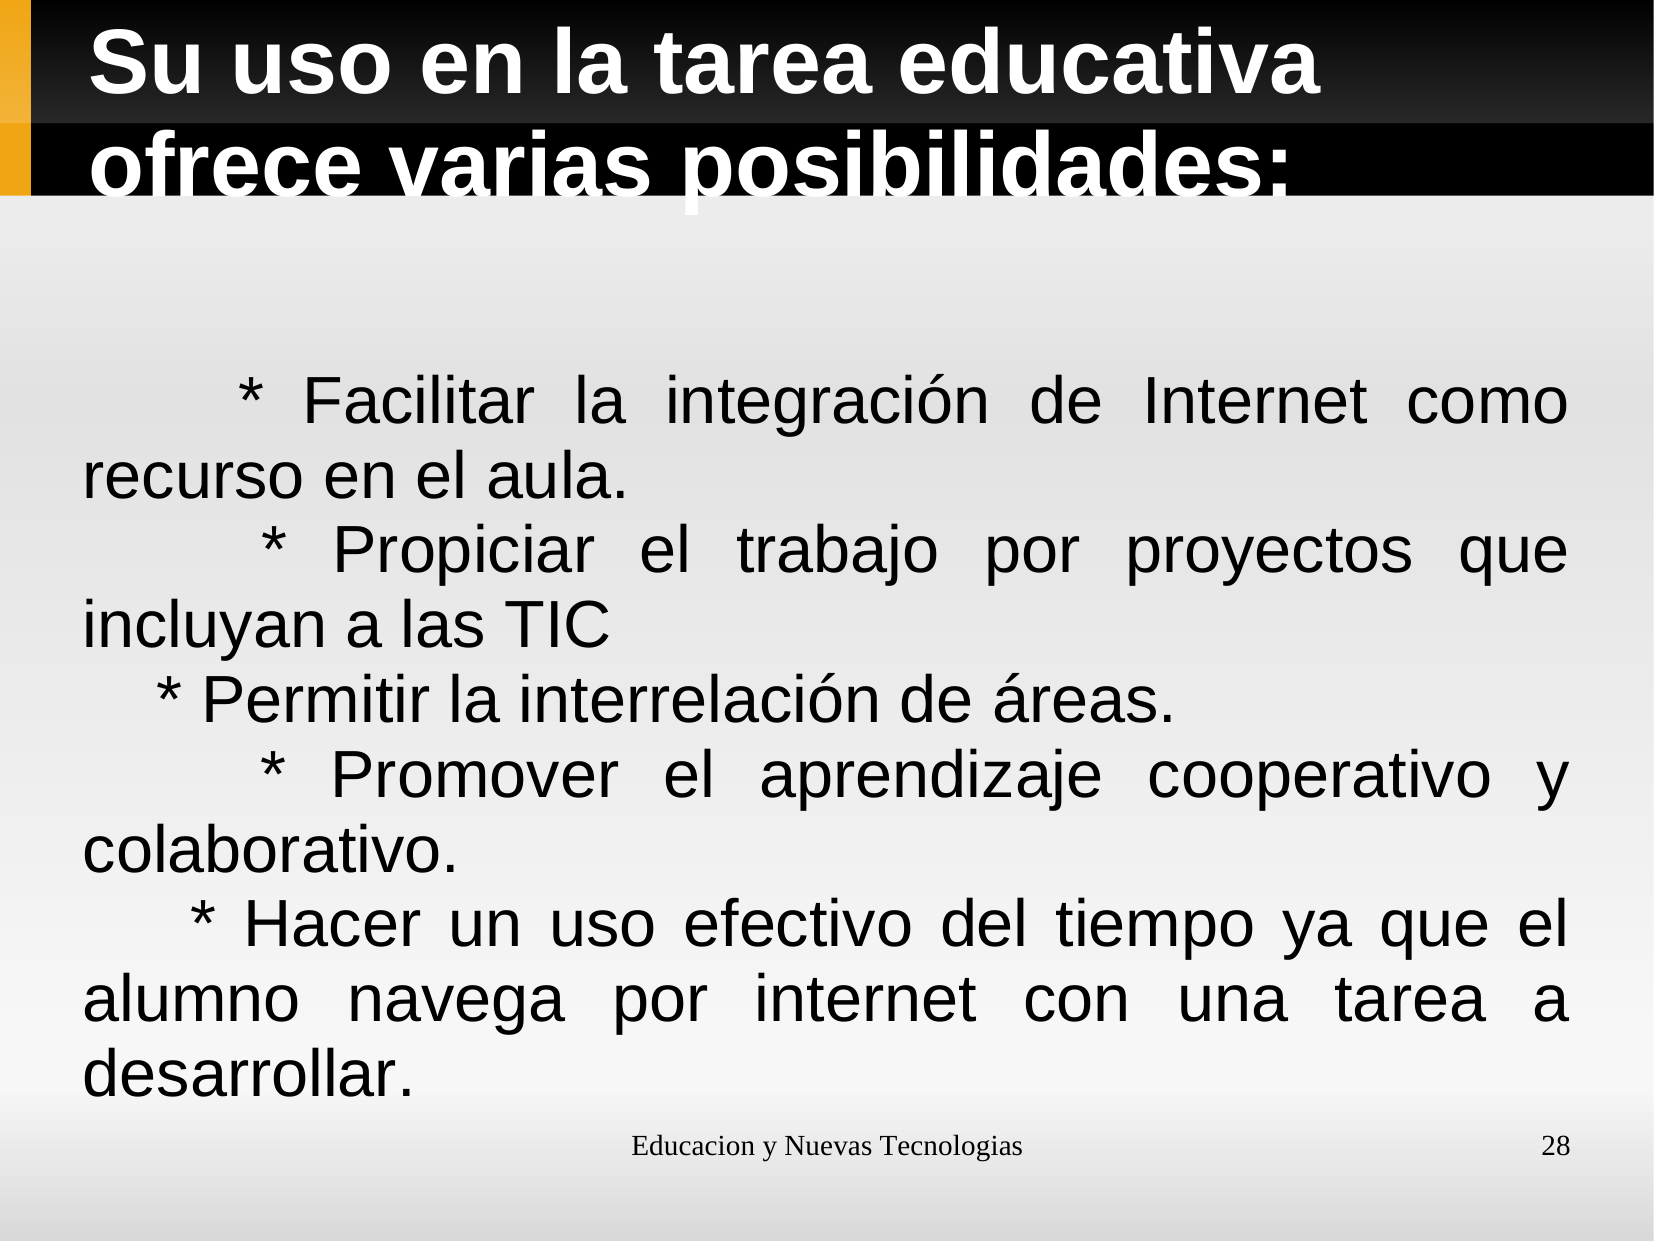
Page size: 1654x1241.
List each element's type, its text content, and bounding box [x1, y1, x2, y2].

subtitle * Facilitar la integración de Internet como recurso en el aula. * Propiciar el trabajo por proyectos que incluyan a las TIC * Permitir la interrelación de áreas. * Promover el aprendizaje cooperativo y colaborativo. * Hacer un uso efectivo del tiempo ya que el alumno navega por internet con una tarea a desarrollar. [82, 288, 1571, 1111]
title Su uso en la tarea educativa ofrece varias posibilidades: [88, 0, 1571, 256]
picture [0, 0, 1654, 1241]
